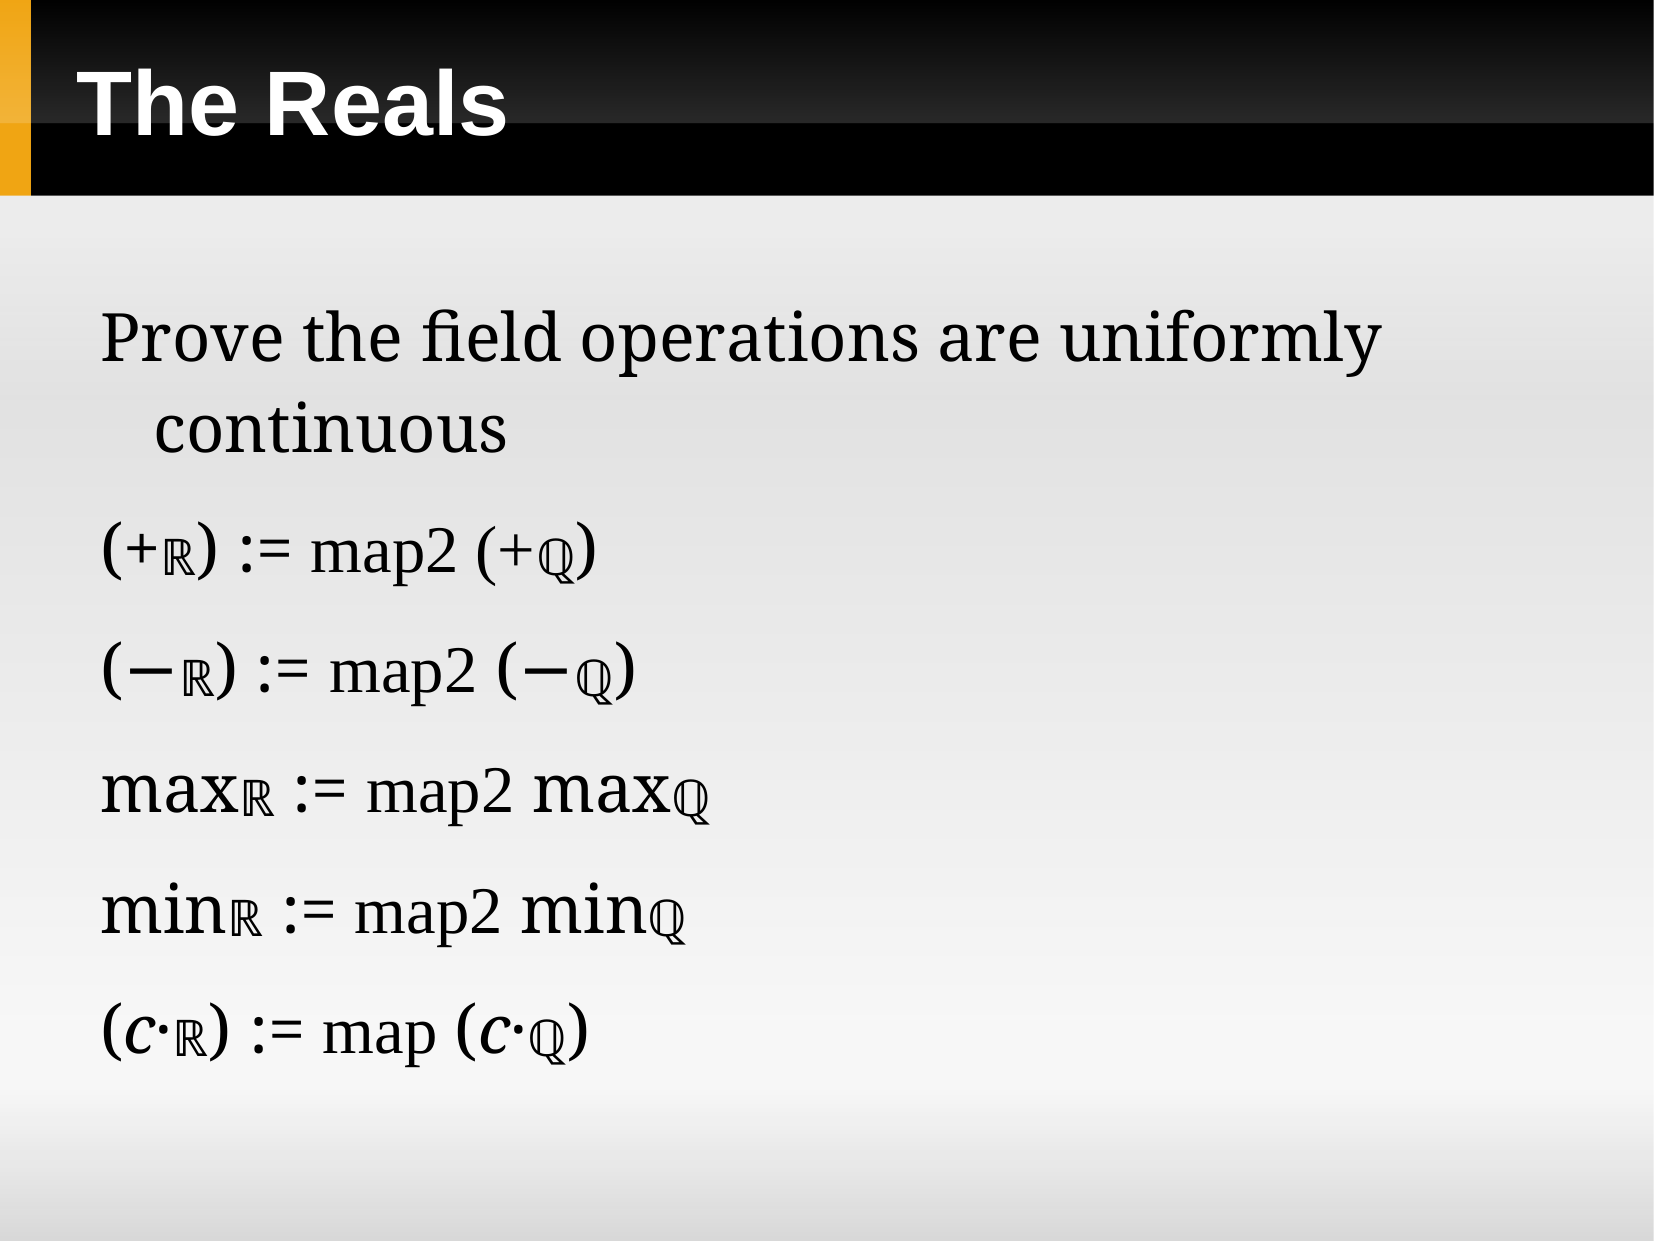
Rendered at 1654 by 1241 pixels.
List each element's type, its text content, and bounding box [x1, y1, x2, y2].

list Prove the field operations are uniformly continuous (+ℝ) := map2 (+ℚ) (−ℝ) := map2 (−ℚ) maxℝ := map2 maxℚ minℝ := map2 minℚ (c·ℝ) := map (c·ℚ) [82, 290, 1571, 1094]
picture [0, 0, 1654, 1241]
title The Reals [76, 7, 1565, 200]
